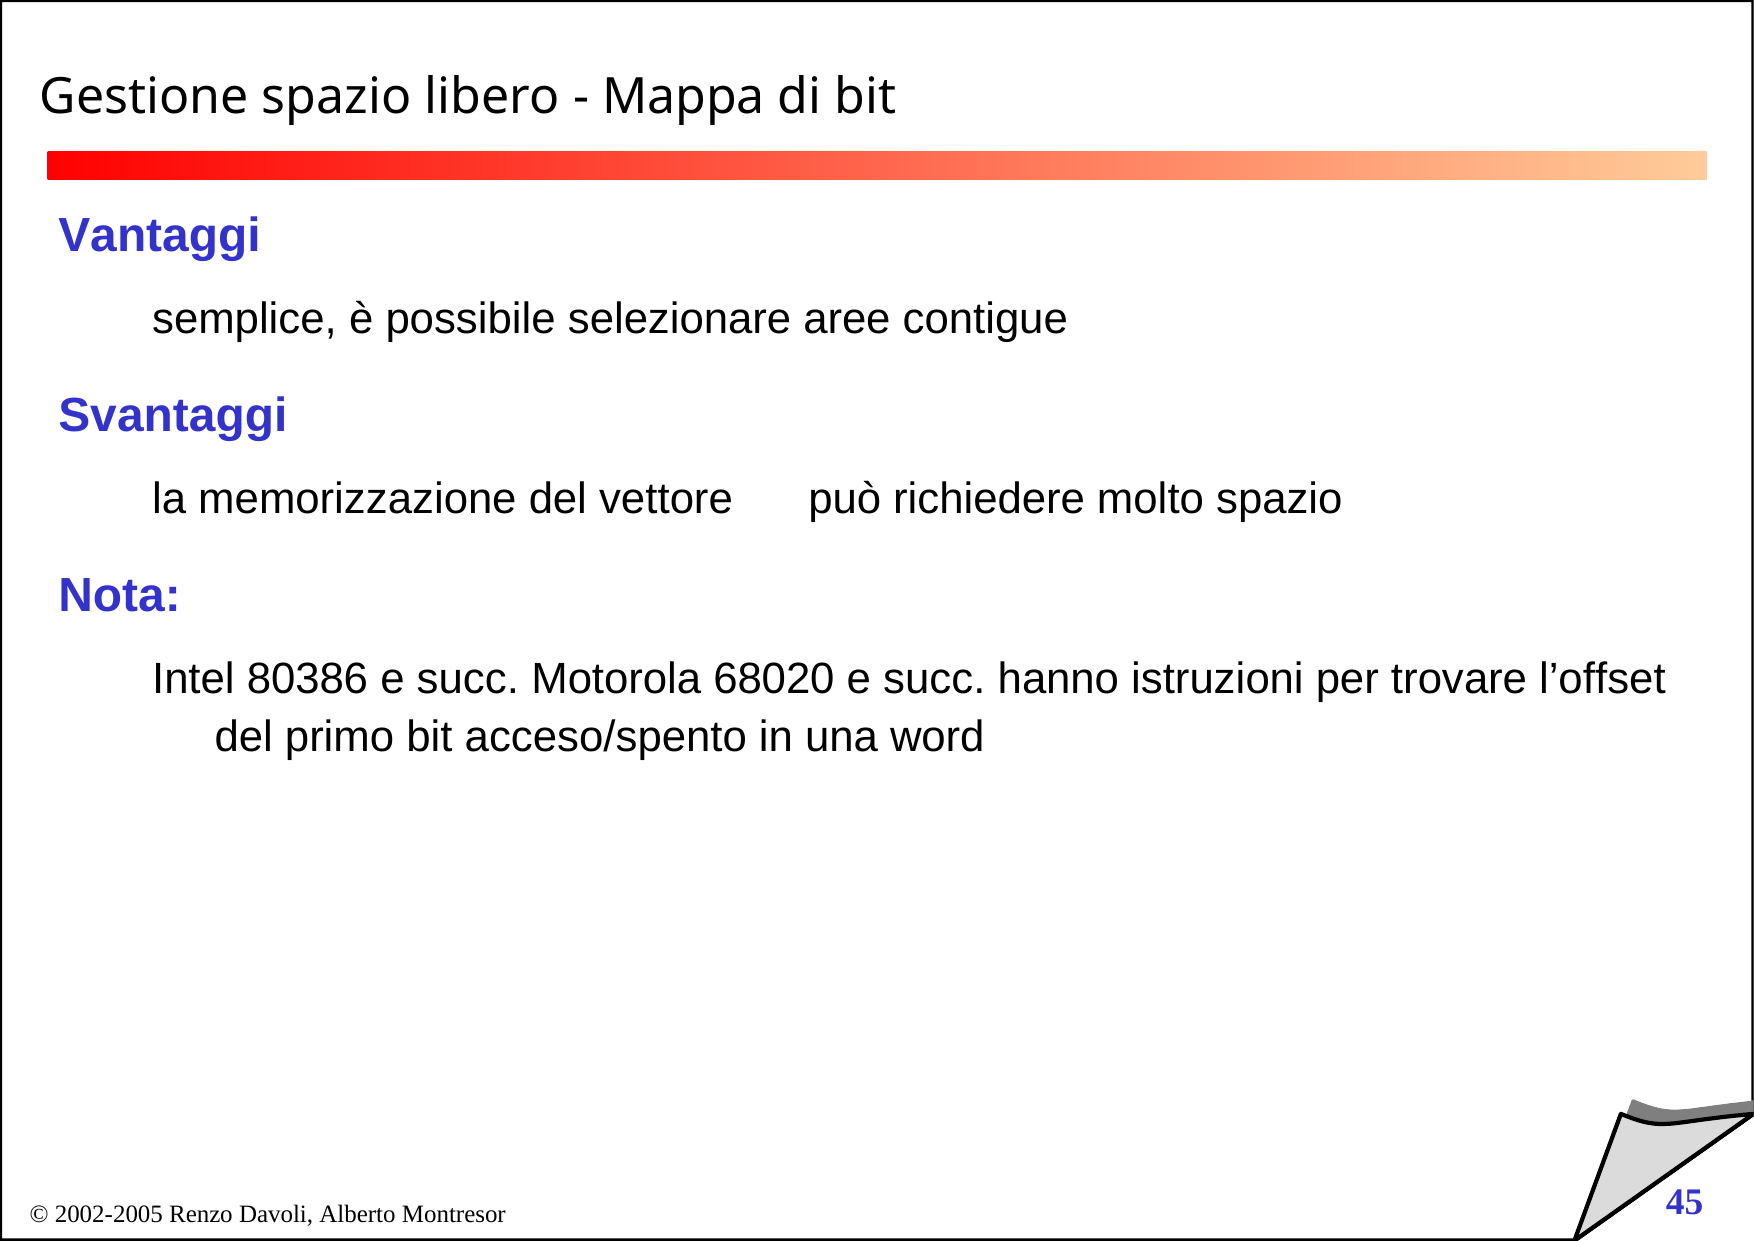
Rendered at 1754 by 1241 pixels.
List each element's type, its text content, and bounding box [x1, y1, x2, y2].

list Vantaggi semplice, è possibile selezionare aree contigue Svantaggi la memorizzazione del vettore può richiedere molto spazio Nota: Intel 80386 e succ. Motorola 68020 e succ. hanno istruzioni per trovare l’offset del primo bit acceso/spento in una word [58, 206, 1695, 818]
text_box 6-11 [1074, 152, 1078, 179]
text_box Start [1469, 152, 1474, 179]
title Gestione spazio libero - Mappa di bit [40, 49, 1713, 144]
